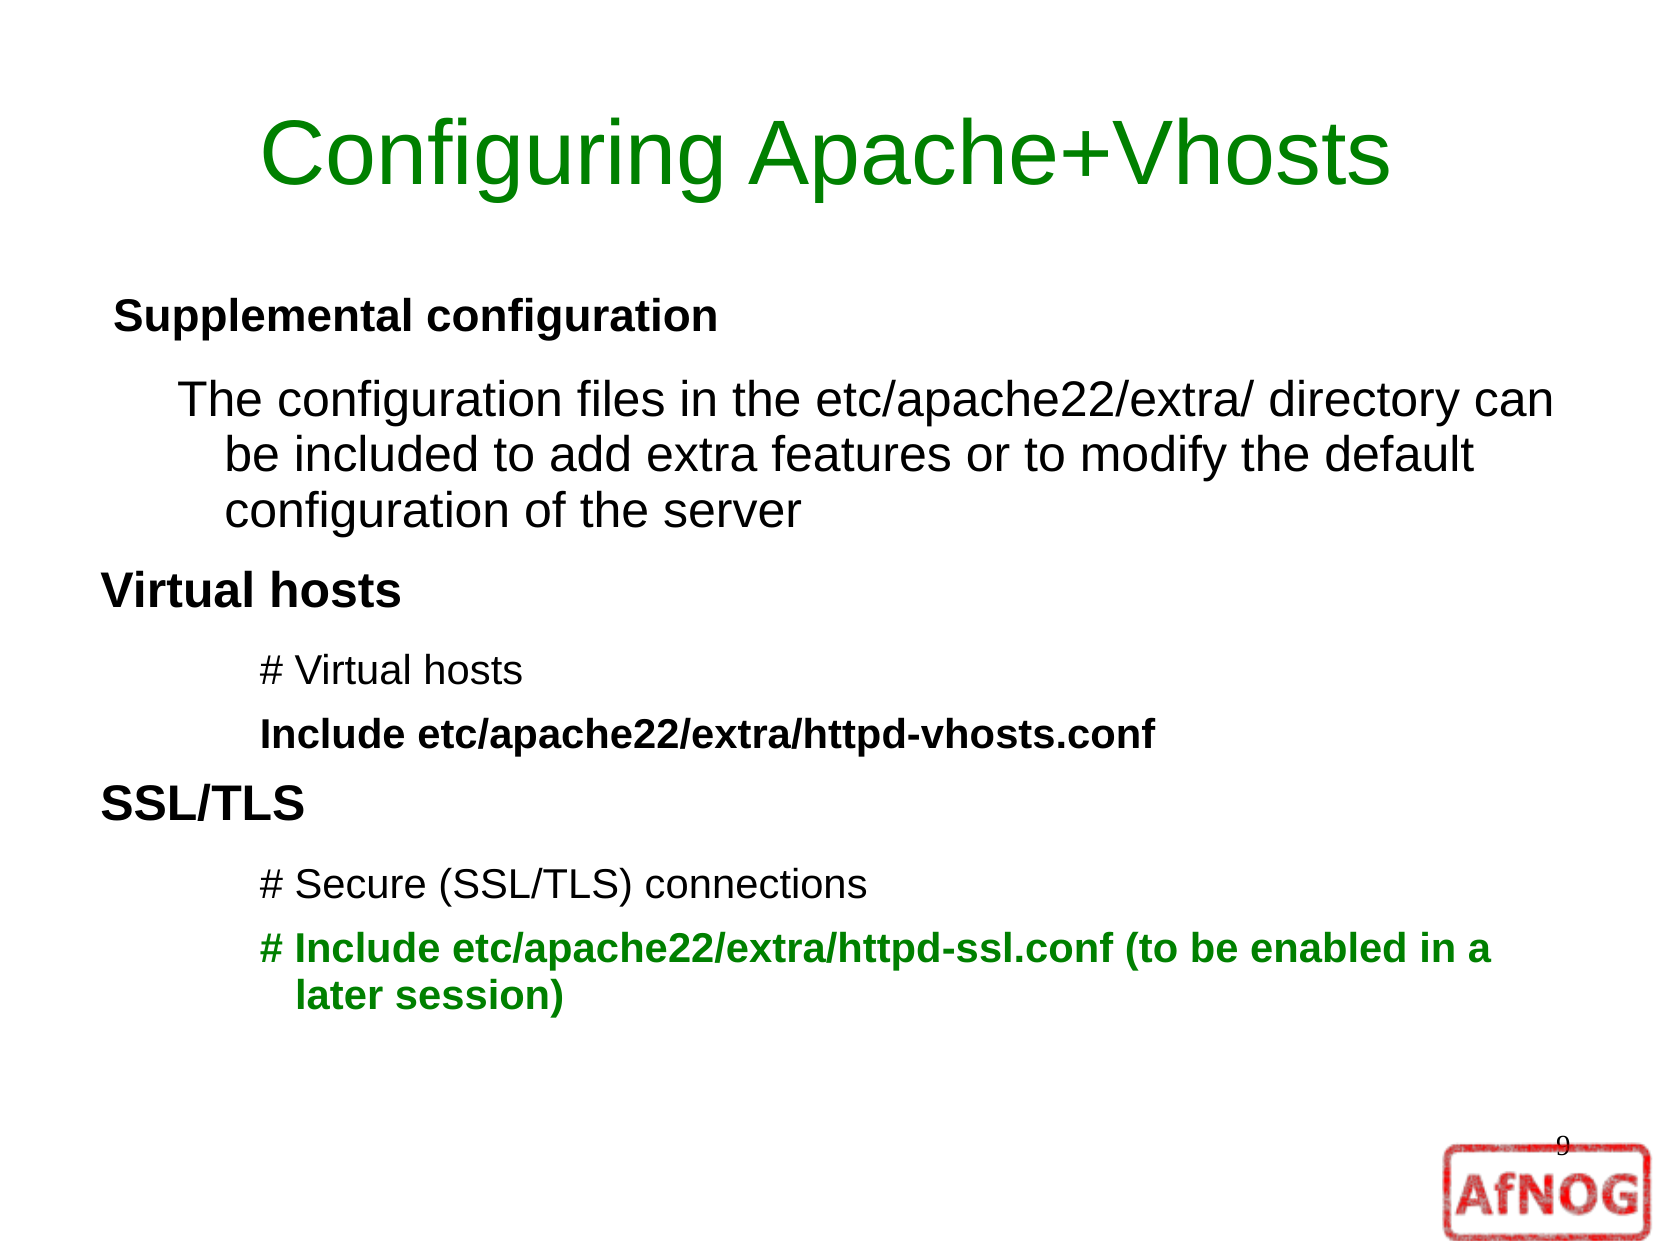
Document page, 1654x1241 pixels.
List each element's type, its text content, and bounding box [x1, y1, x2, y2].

picture [1441, 1141, 1654, 1241]
title Configuring Apache+Vhosts [82, 56, 1571, 250]
list Supplemental configuration The configuration files in the etc/apache22/extra/ directory can be included to add extra features or to modify the default configuration of the server Virtual hosts # Virtual hosts Include etc/apache22/extra/httpd-vhosts.conf SSL/TLS # Secure (SSL/TLS) connections # Include etc/apache22/extra/httpd-ssl.conf (to be enabled in a later session) [82, 290, 1571, 1171]
